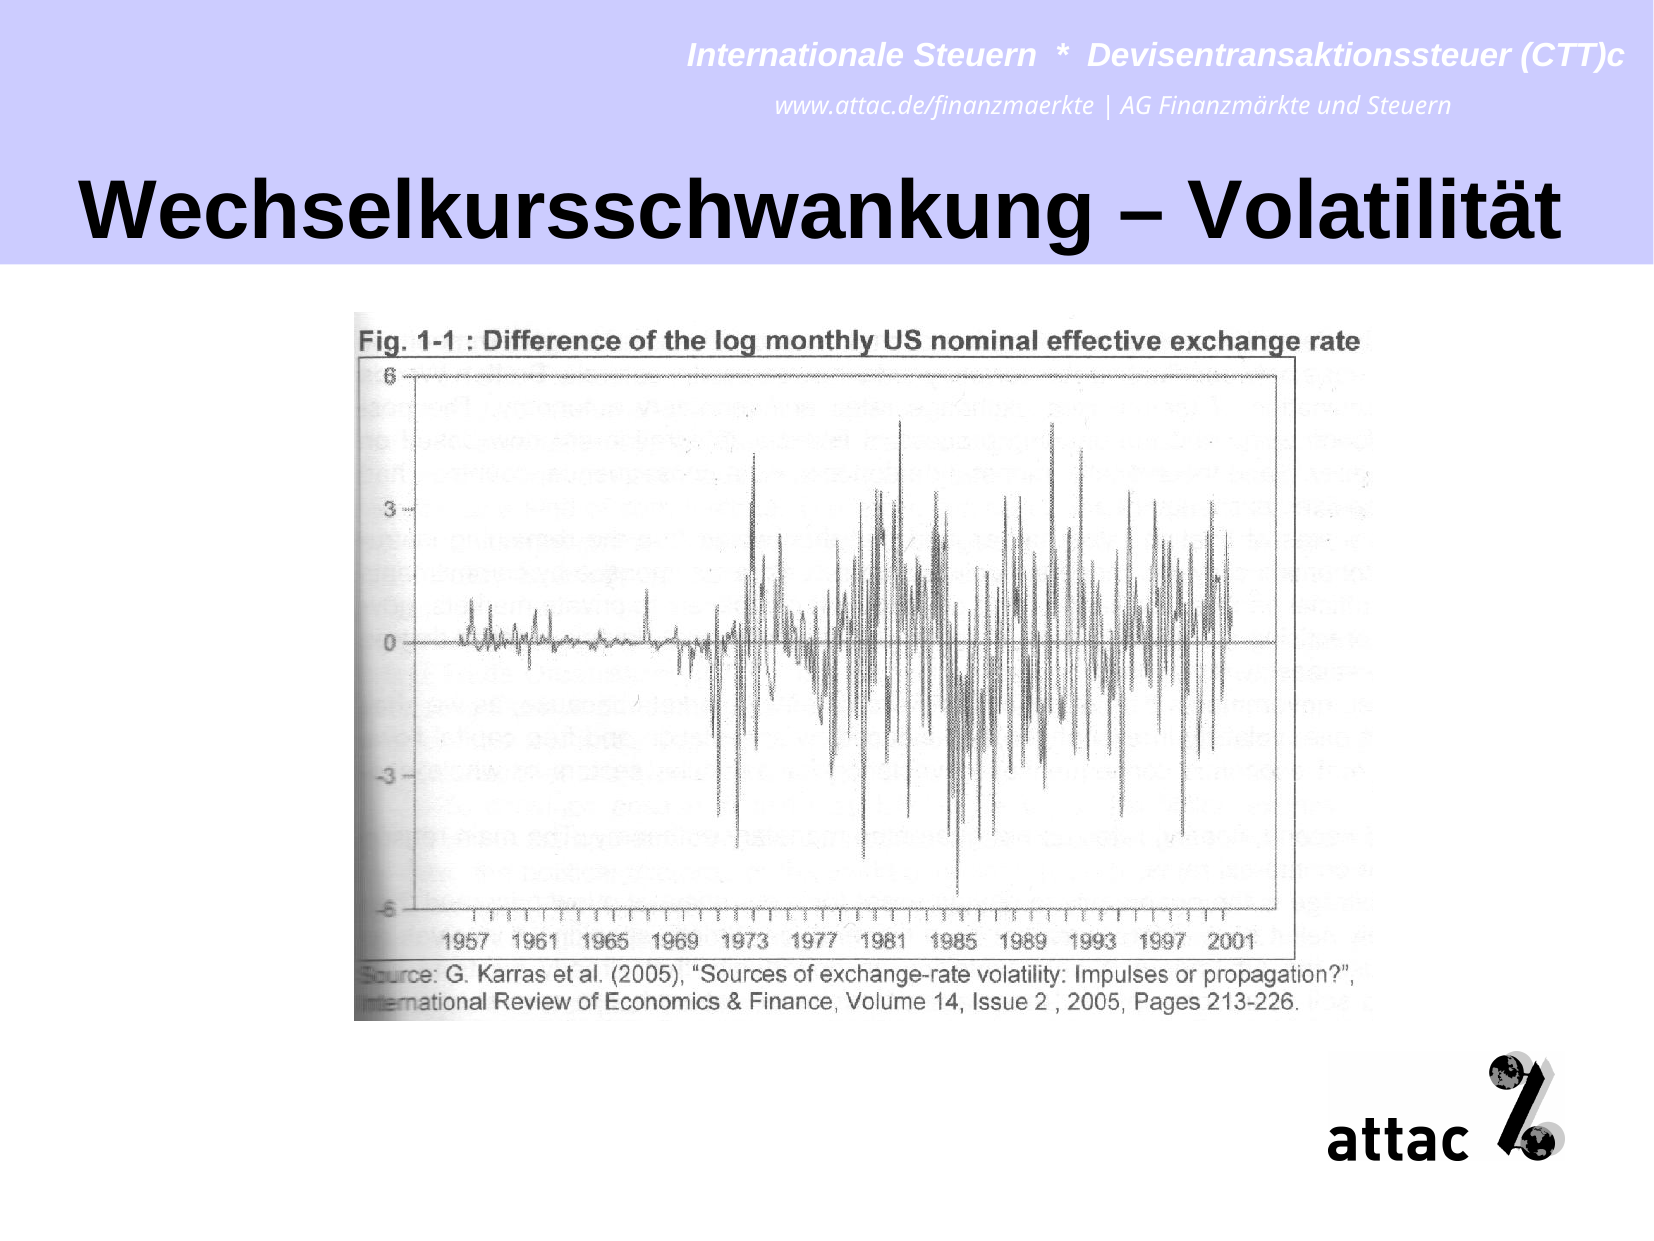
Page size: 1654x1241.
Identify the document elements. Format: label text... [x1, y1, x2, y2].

text_box Wechselkursschwankung – Volatilität [59, 171, 1583, 262]
picture [1328, 1051, 1565, 1161]
picture [354, 312, 1373, 1021]
text_box [0, 0, 1654, 265]
text_box Internationale Steuern * Devisentransaktionssteuer (CTT)c [412, 38, 1654, 74]
text_box www.attac.de/finanzmaerkte | AG Finanzmärkte und Steuern [759, 76, 1534, 131]
